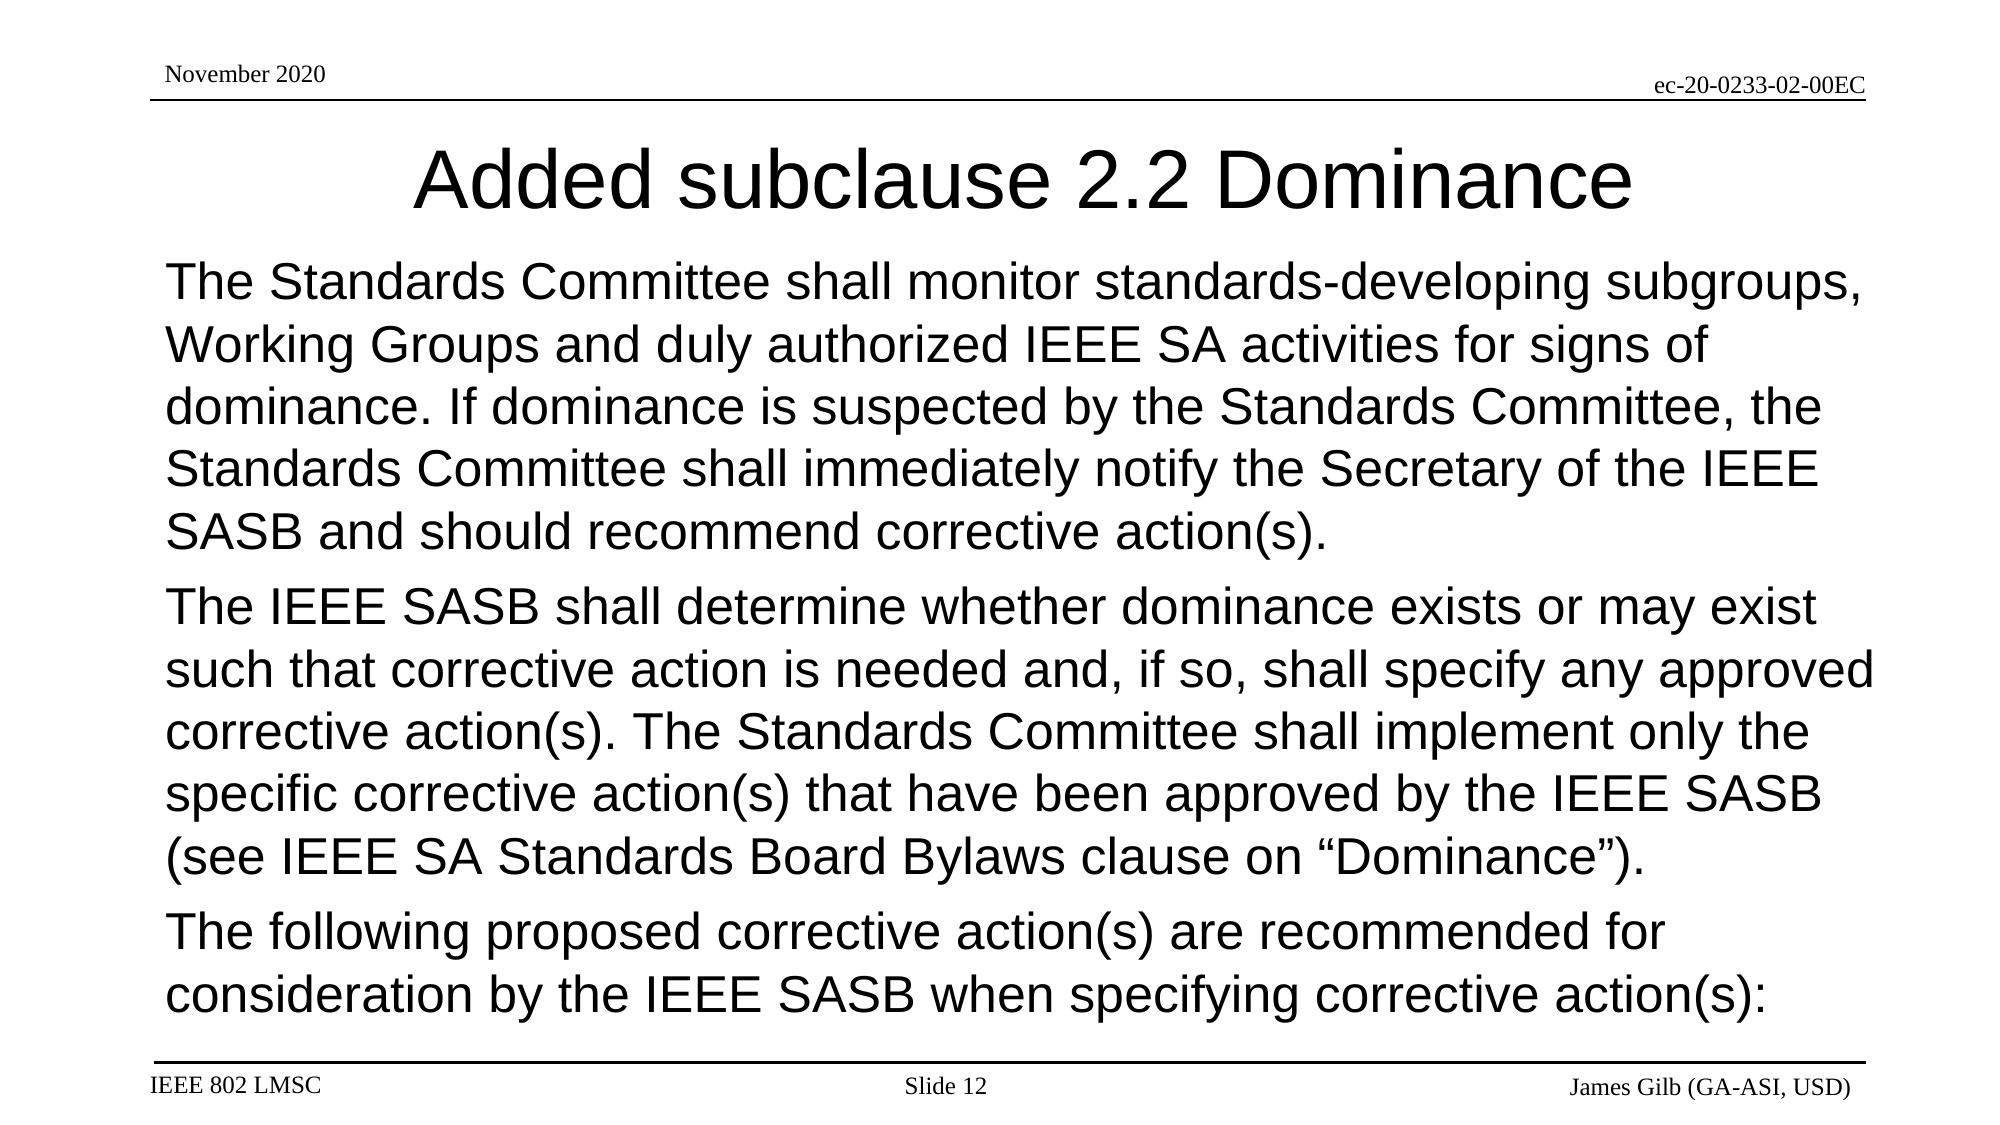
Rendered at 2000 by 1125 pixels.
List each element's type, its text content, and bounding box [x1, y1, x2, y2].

title Added subclause 2.2 Dominance [149, 112, 1900, 238]
list The Standards Committee shall monitor standards-developing subgroups, Working Groups and duly authorized IEEE SA activities for signs of dominance. If dominance is suspected by the Standards Committee, the Standards Committee shall immediately notify the Secretary of the IEEE SASB and should recommend corrective action(s). The IEEE SASB shall determine whether dominance exists or may exist such that corrective action is needed and, if so, shall specify any approved corrective action(s). The Standards Committee shall implement only the specific corrective action(s) that have been approved by the IEEE SASB (see IEEE SA Standards Board Bylaws clause on “Dominance”). The following proposed corrective action(s) are recommended for consideration by the IEEE SASB when specifying corrective action(s): [149, 239, 1900, 1051]
